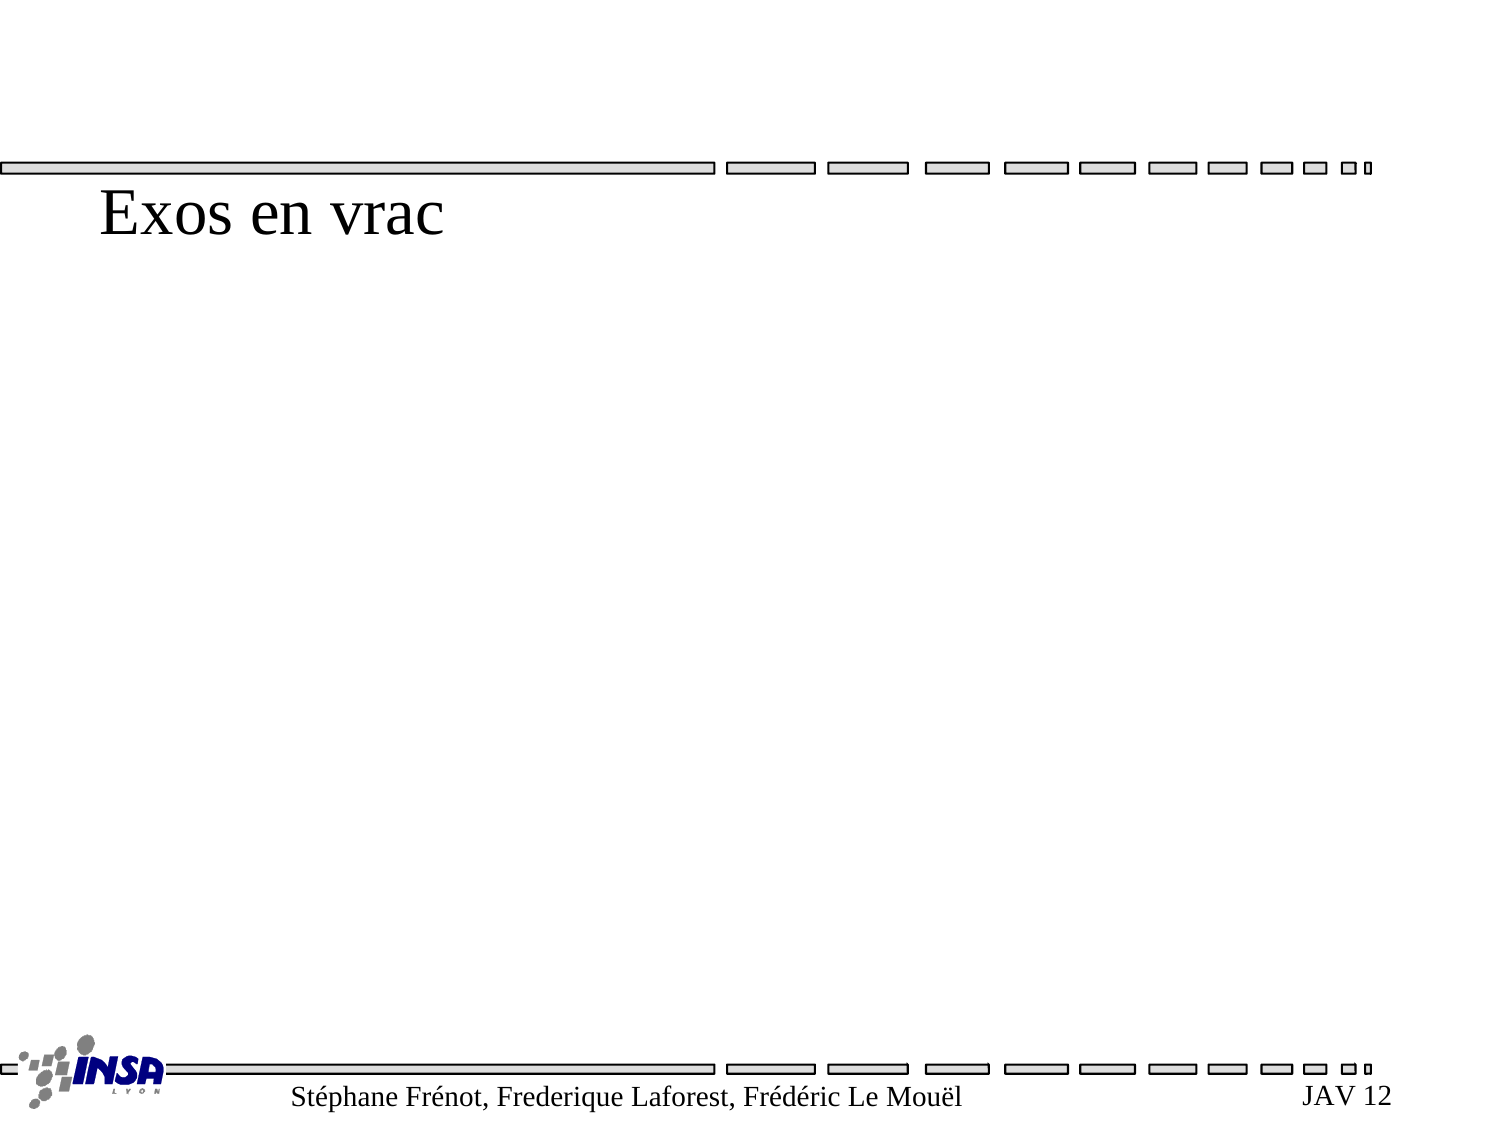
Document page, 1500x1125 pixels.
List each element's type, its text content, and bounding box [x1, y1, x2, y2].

list Exos en vrac [99, 174, 1374, 999]
